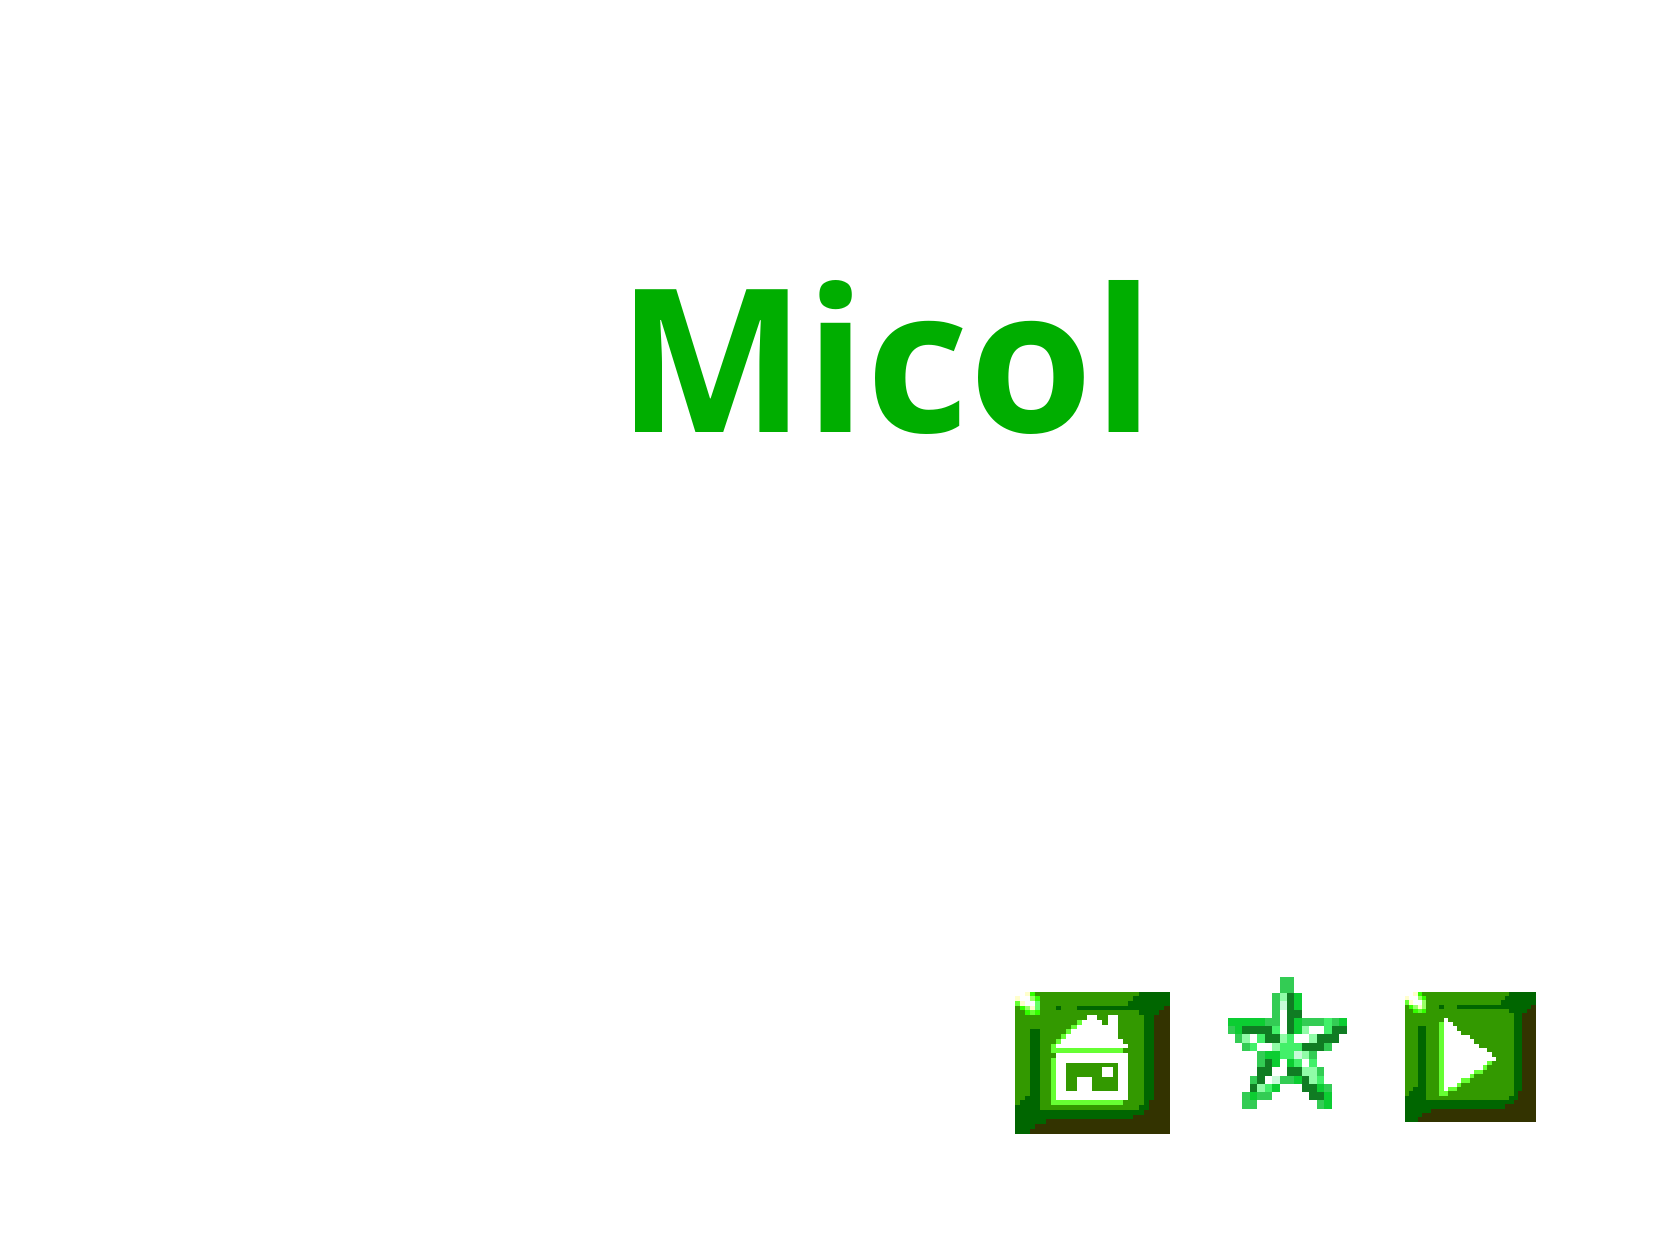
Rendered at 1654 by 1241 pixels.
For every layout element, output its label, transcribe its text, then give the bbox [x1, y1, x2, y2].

subtitle Micol [401, 153, 1371, 556]
picture [1015, 992, 1170, 1134]
picture [1228, 977, 1347, 1109]
picture [1405, 992, 1536, 1123]
